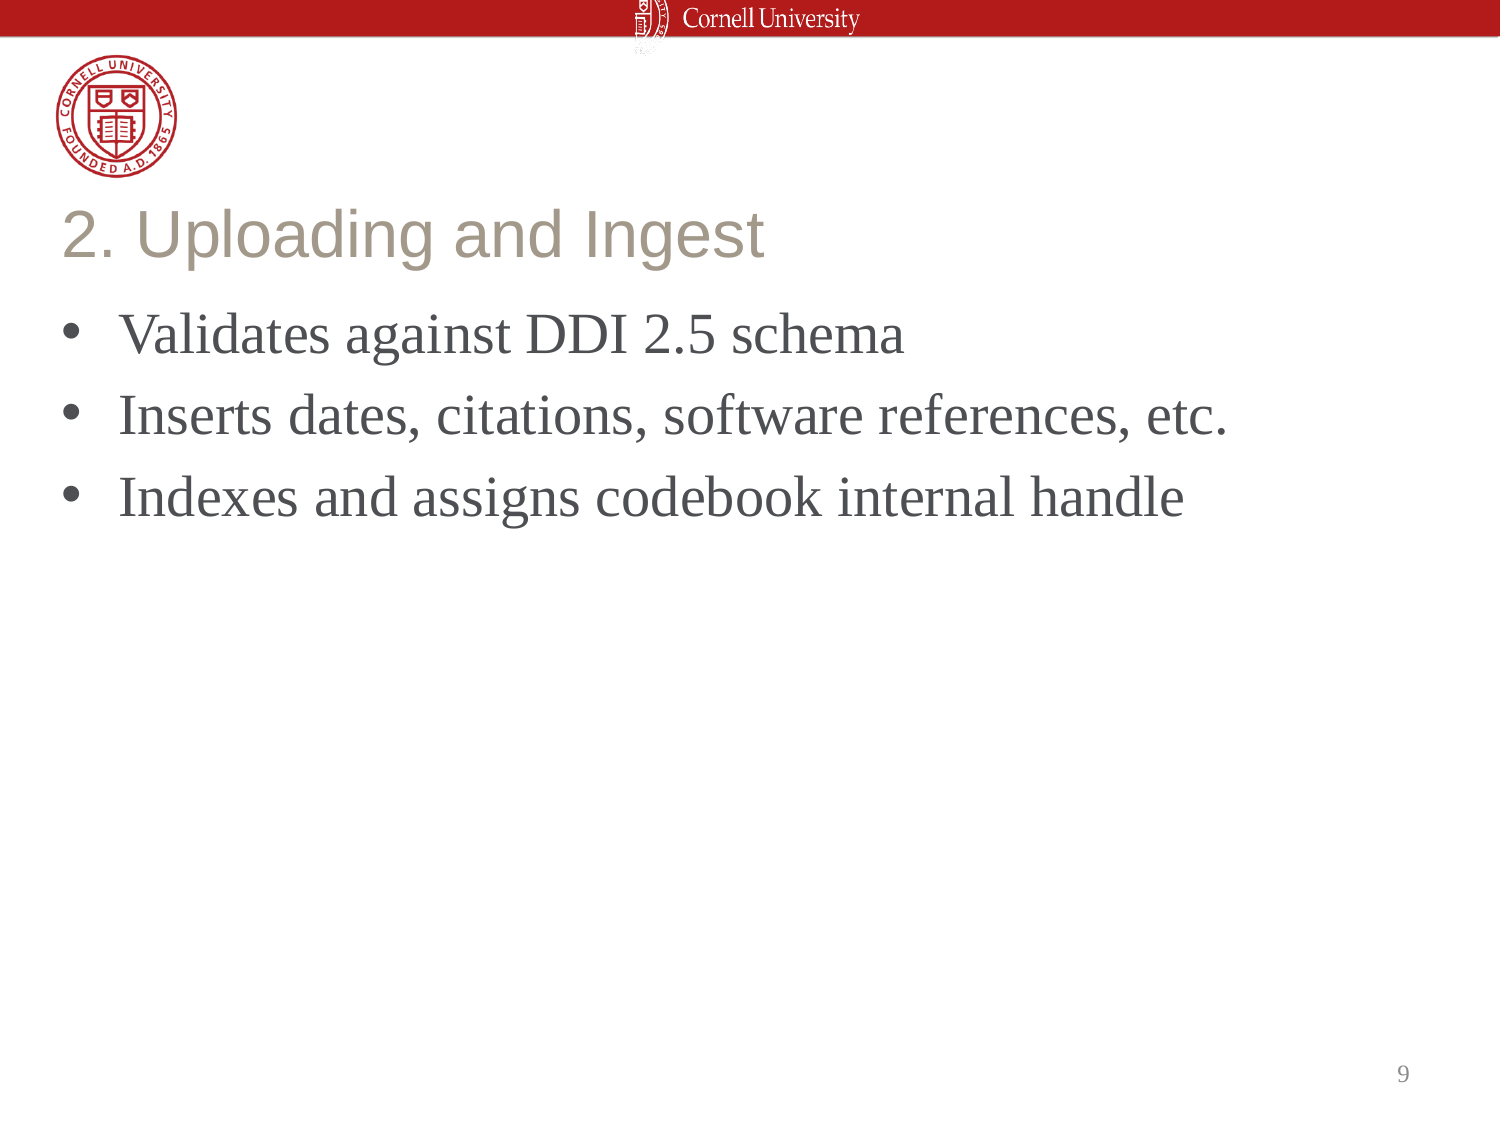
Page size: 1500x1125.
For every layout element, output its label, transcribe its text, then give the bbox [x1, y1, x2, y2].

picture [50, 50, 195, 174]
picture [635, 0, 860, 60]
title 2. Uploading and Ingest [46, 174, 1471, 288]
list Validates against DDI 2.5 schema Inserts dates, citations, software references, etc. Indexes and assigns codebook internal handle [46, 288, 1471, 944]
slide_number <number> [1074, 1042, 1425, 1103]
